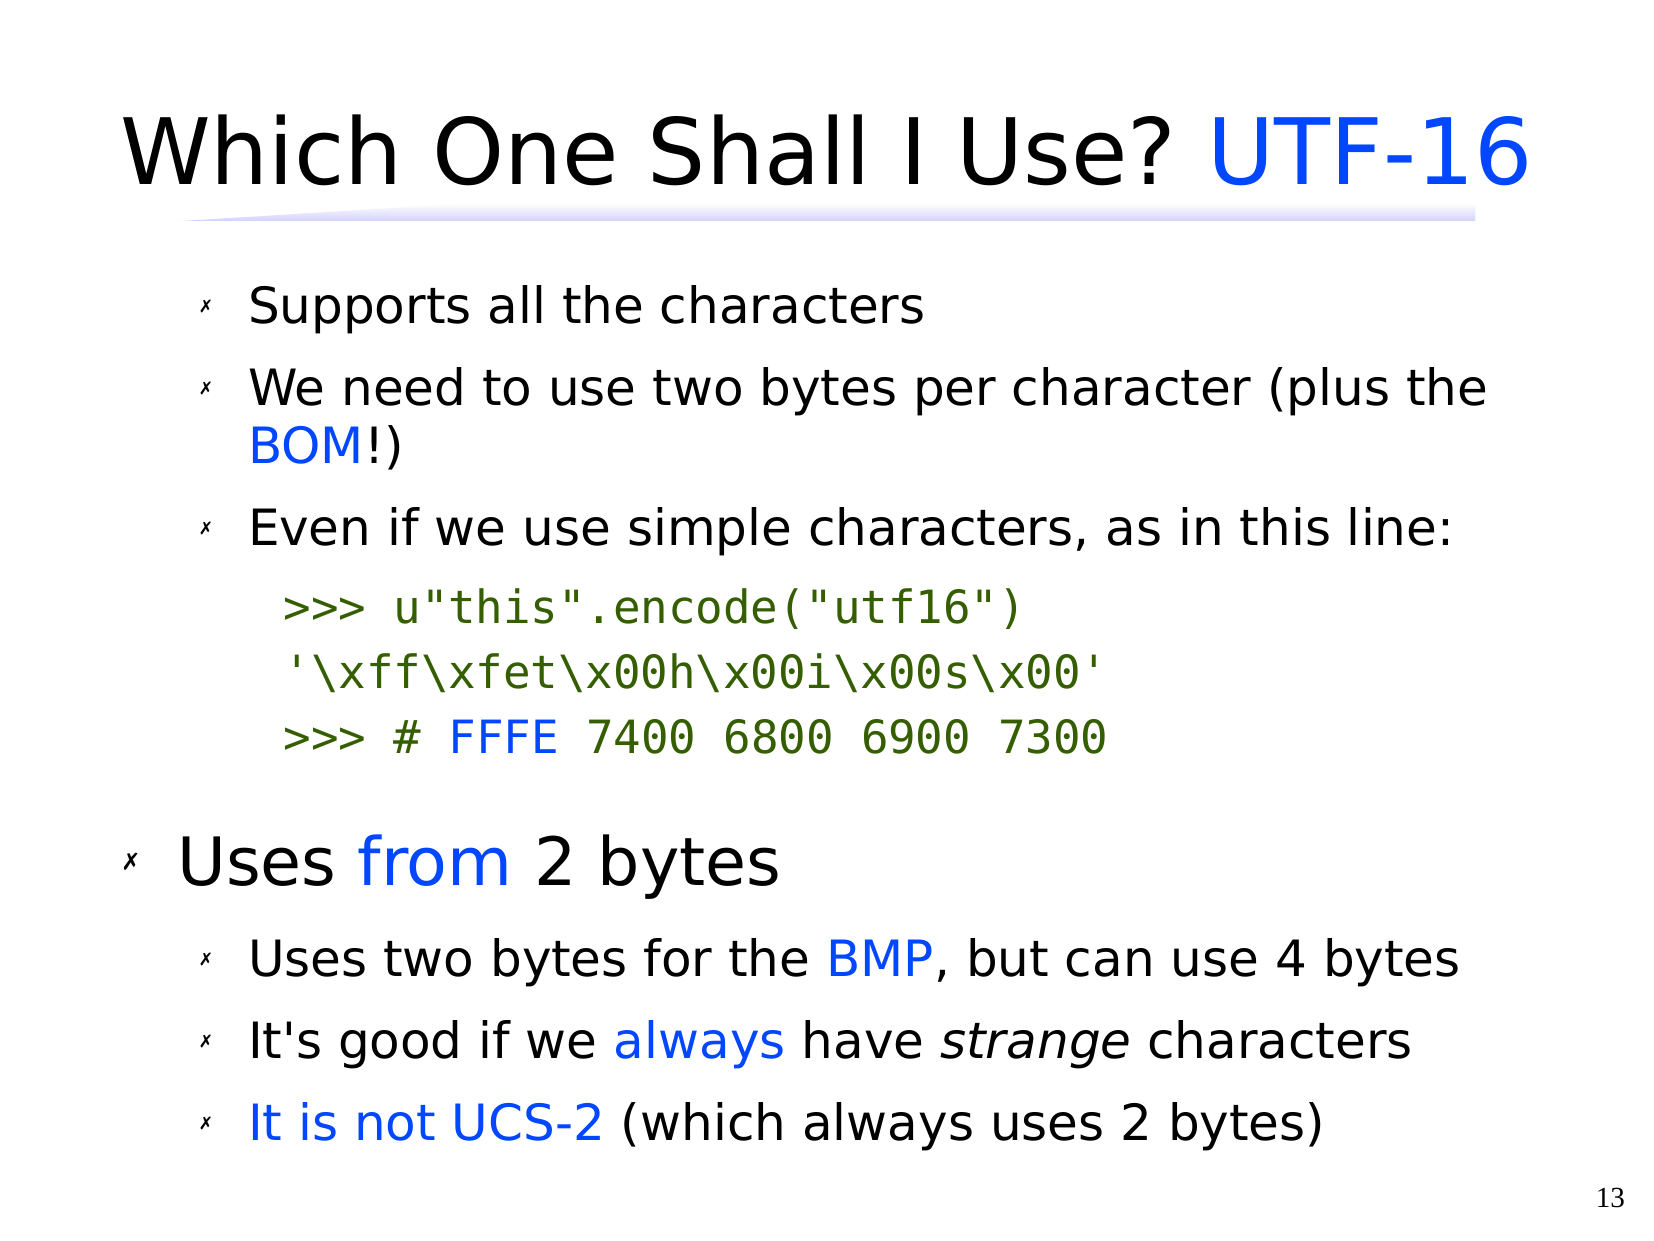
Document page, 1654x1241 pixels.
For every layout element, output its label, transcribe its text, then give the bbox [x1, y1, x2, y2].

title Which One Shall I Use? UTF-16 [82, 49, 1571, 257]
list Supports all the characters We need to use two bytes per character (plus the BOM!) Even if we use simple characters, as in this line: >>> u"this".encode("utf16") '\xff\xfet\x00h\x00i\x00s\x00' >>> # FFFE 7400 6800 6900 7300 Uses from 2 bytes Uses two bytes for the BMP, but can use 4 bytes It's good if we always have strange characters It is not UCS-2 (which always uses 2 bytes) [106, 276, 1595, 1156]
